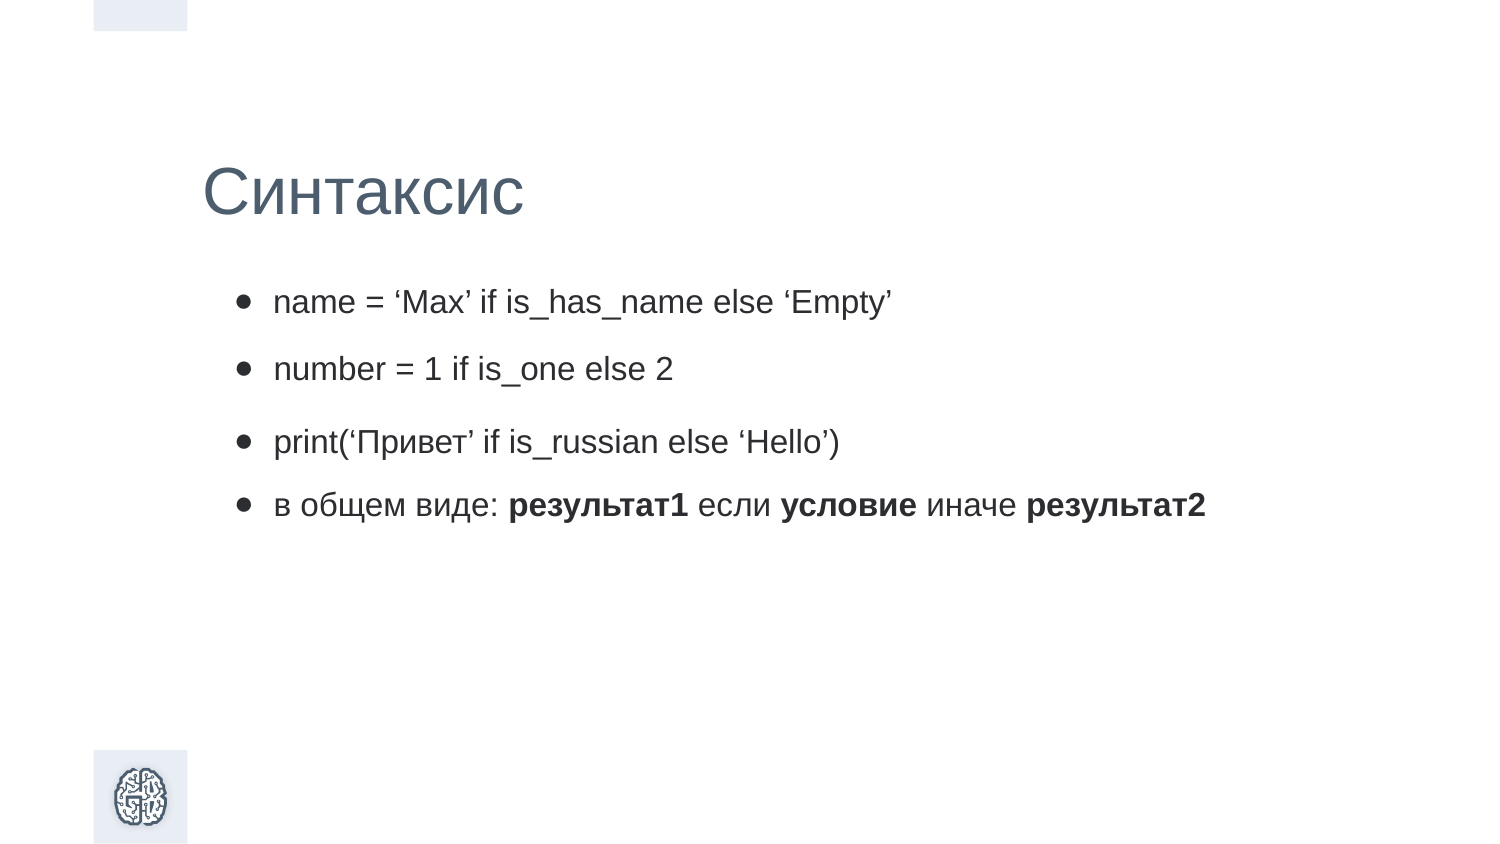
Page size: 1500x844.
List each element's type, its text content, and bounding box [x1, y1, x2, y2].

picture [106, 760, 175, 834]
text_box print(‘Привет’ if is_russian else ‘Hello’) [187, 394, 1313, 456]
text_box в общем виде: результат1 если условие иначе результат2 [187, 456, 1313, 530]
text_box name = ‘Max’ if is_has_name else ‘Empty’ [187, 259, 1312, 322]
text_box Синтаксис [187, 93, 1312, 259]
text_box number = 1 if is_one else 2 [187, 321, 1313, 394]
